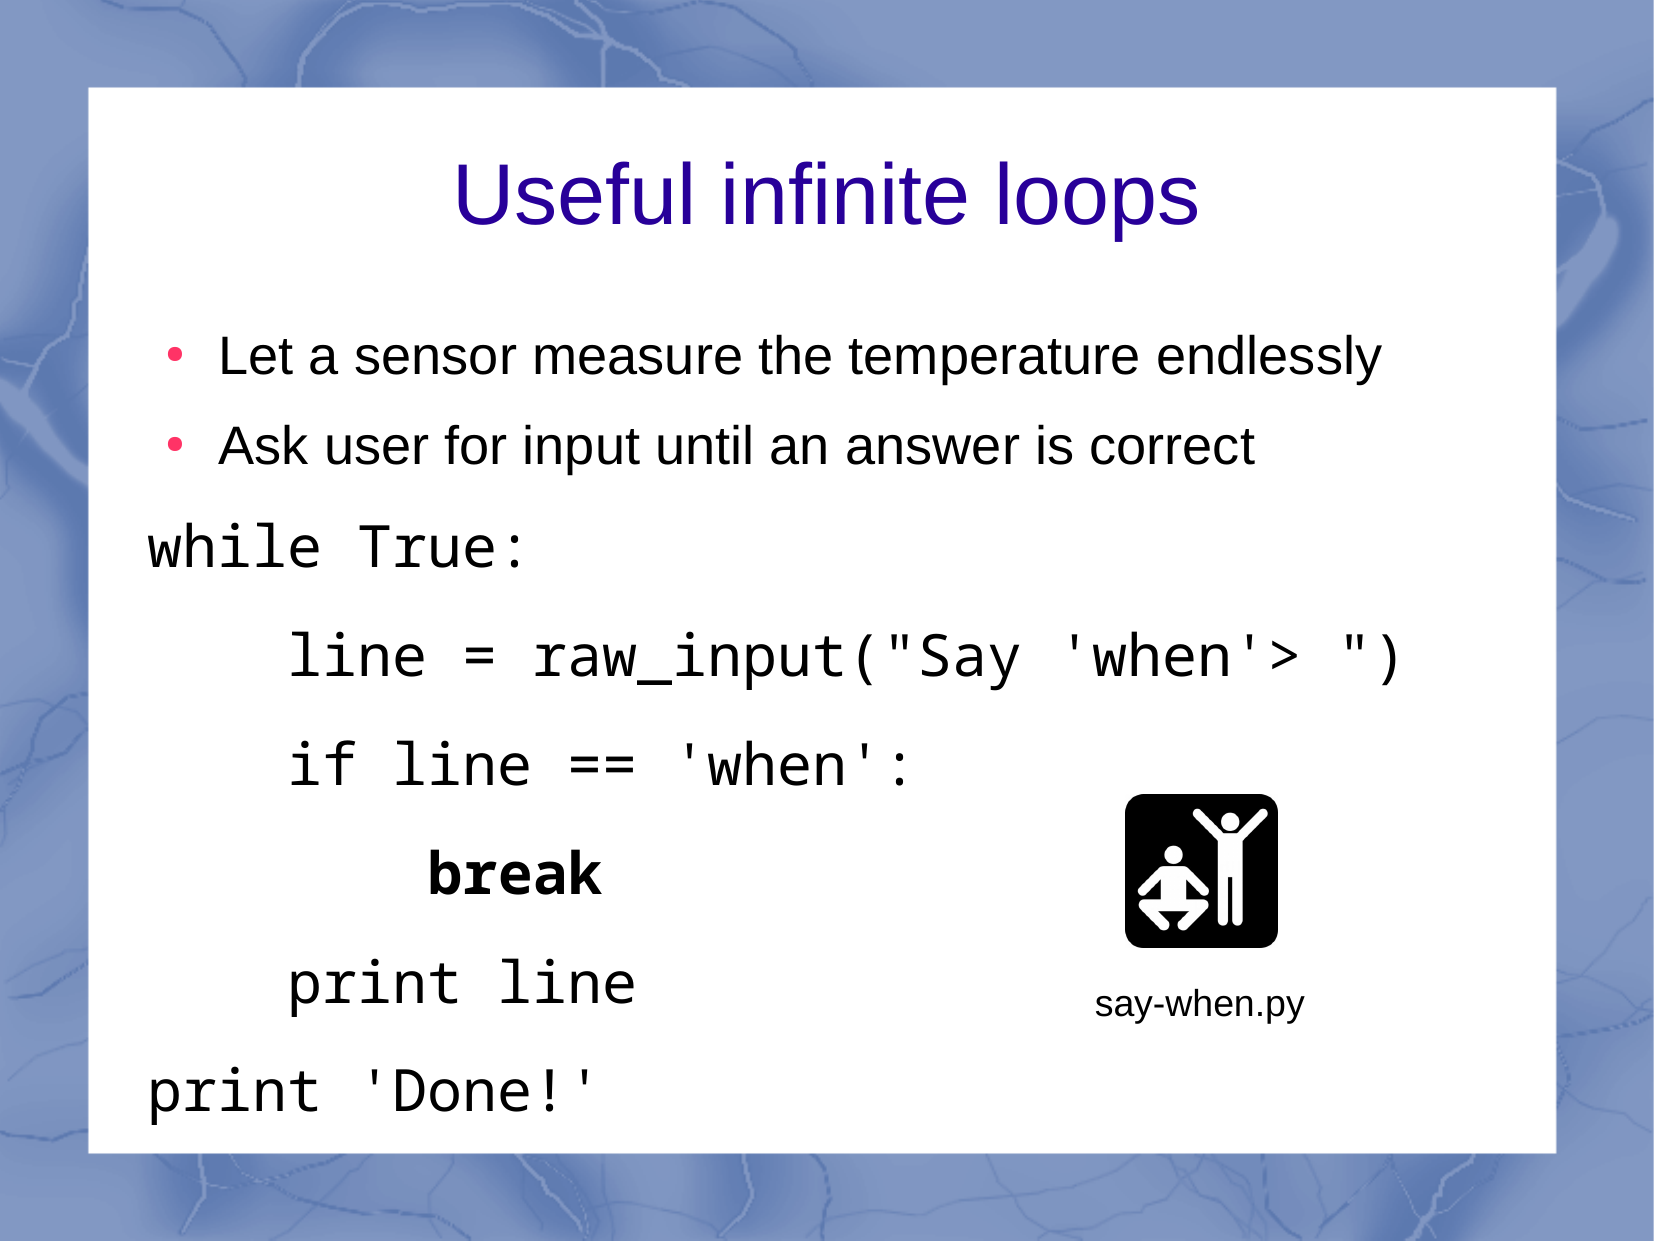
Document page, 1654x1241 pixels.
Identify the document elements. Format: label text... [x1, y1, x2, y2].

title Useful infinite loops [118, 90, 1536, 298]
picture [0, 0, 1654, 1241]
text_box say-when.py [1080, 975, 1318, 1032]
list Let a sensor measure the temperature endlessly Ask user for input until an answer is correct while True: line = raw_input("Say 'when'> ") if line == 'when': break print line print 'Done!' [147, 325, 1506, 1060]
